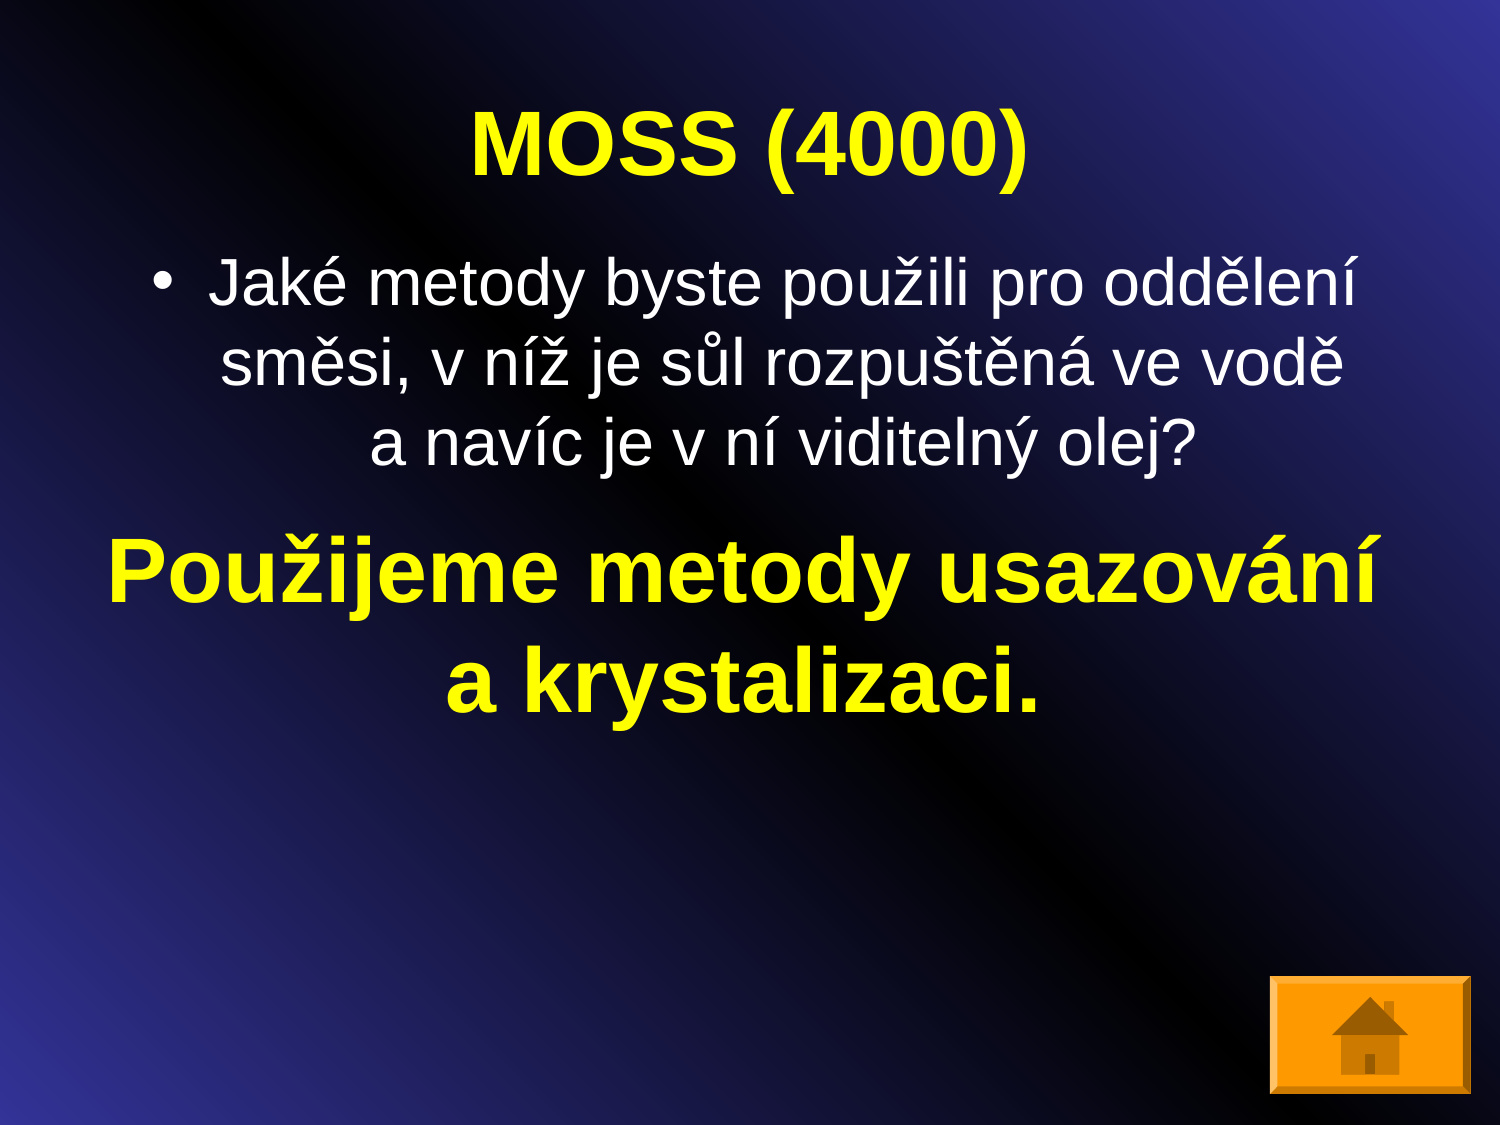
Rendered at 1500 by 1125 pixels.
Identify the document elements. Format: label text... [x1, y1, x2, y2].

text_box [1271, 976, 1471, 1094]
text_box Použijeme metody usazování a krystalizaci. [64, 503, 1424, 739]
list Jaké metody byste použili pro oddělení směsi, v níž je sůl rozpuštěná ve vodě a navíc je v ní viditelný olej? [41, 231, 1471, 492]
title MOSS (4000) [75, 45, 1426, 231]
